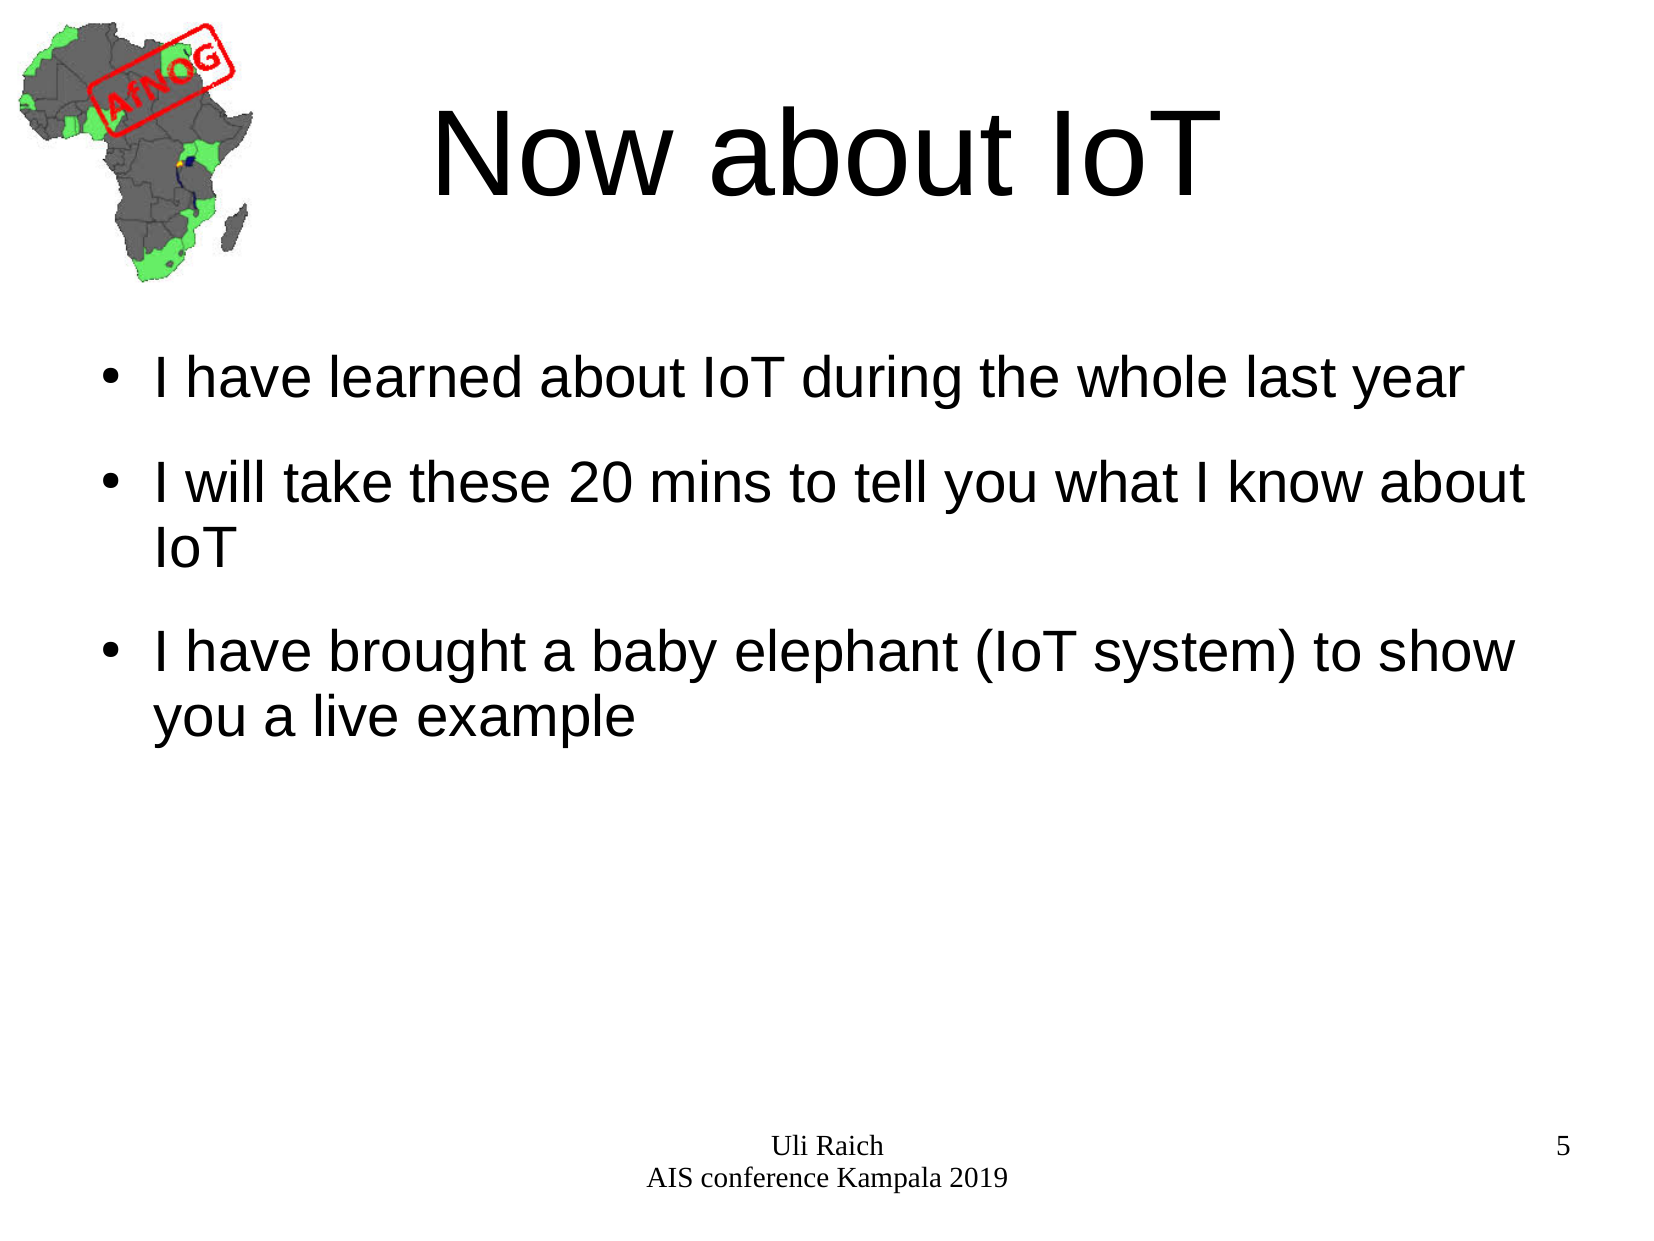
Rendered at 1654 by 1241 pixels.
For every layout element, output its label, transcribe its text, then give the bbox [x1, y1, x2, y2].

list I have learned about IoT during the whole last year I will take these 20 mins to tell you what I know about IoT I have brought a baby elephant (IoT system) to show you a live example [82, 345, 1571, 1065]
title Now about IoT [82, 49, 1571, 257]
picture [9, 0, 259, 291]
